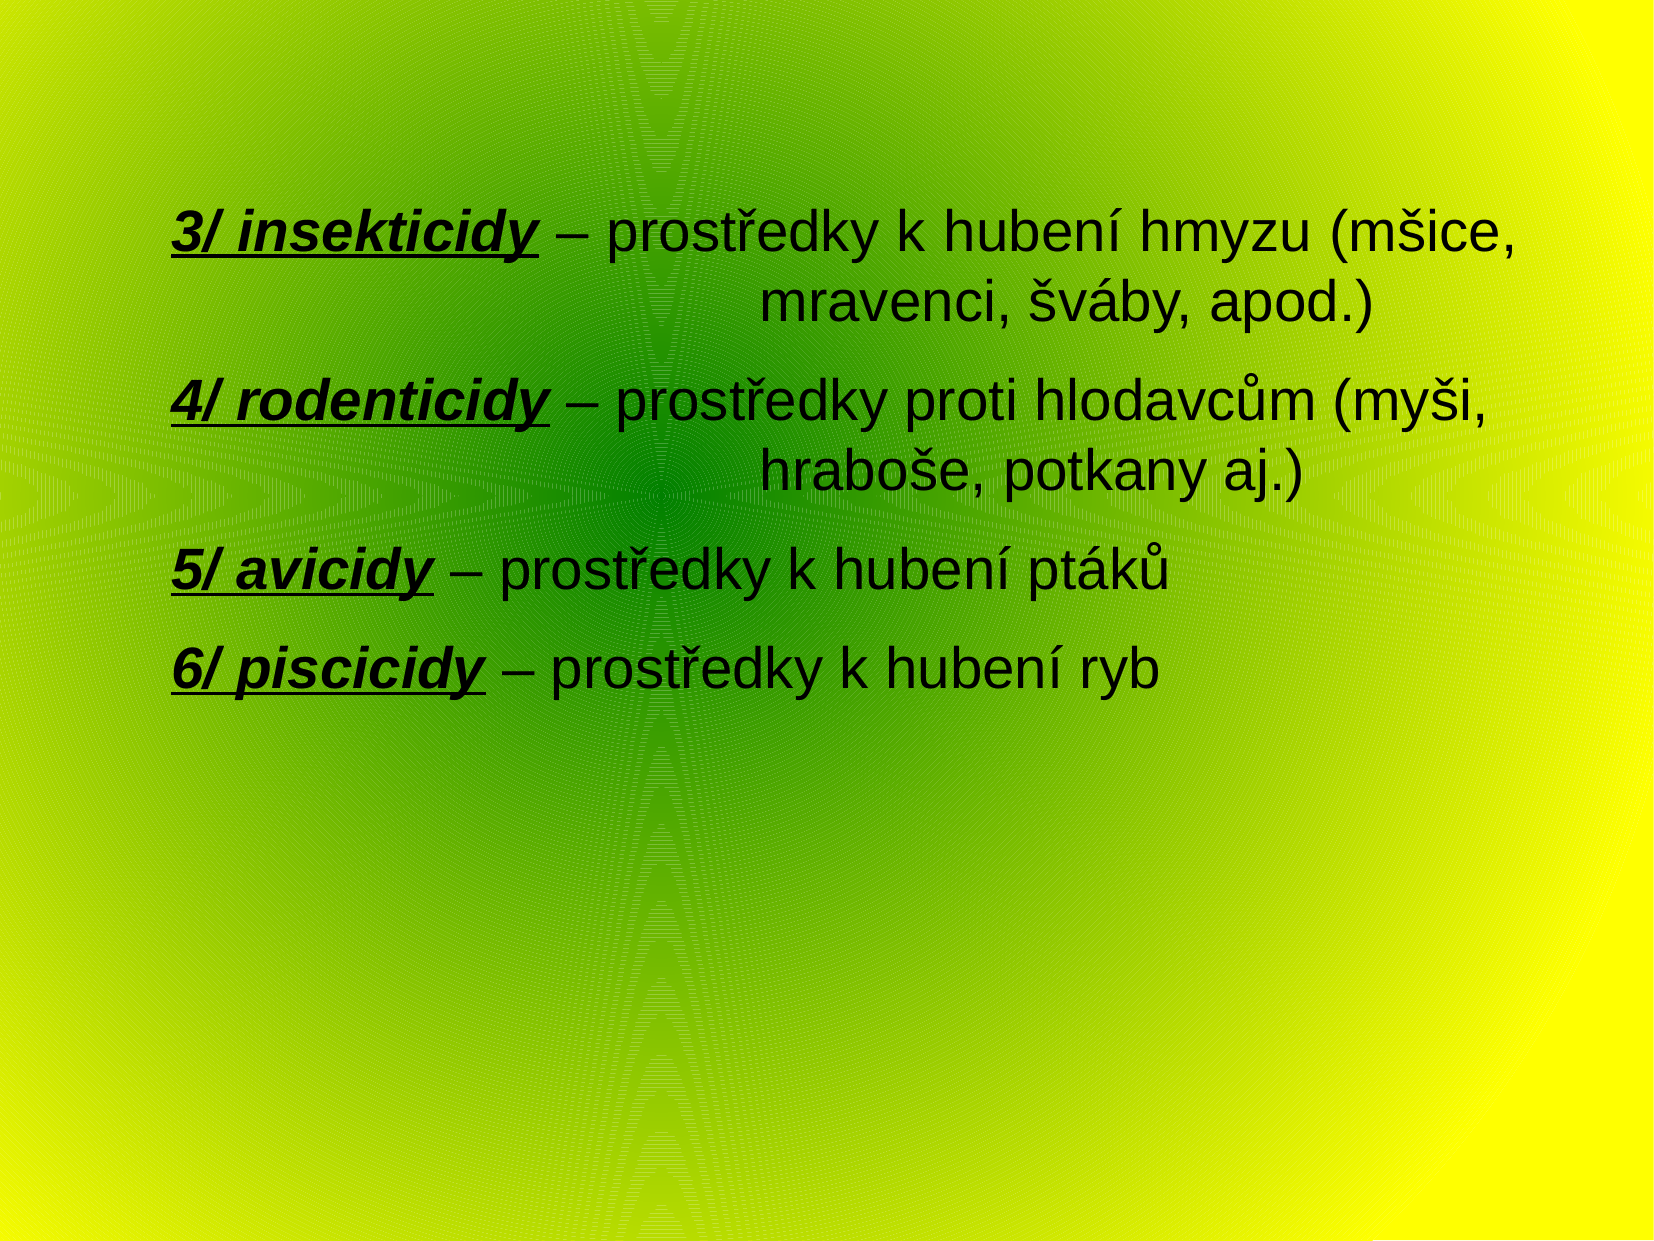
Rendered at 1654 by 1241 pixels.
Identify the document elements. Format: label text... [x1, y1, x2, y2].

list 3/ insekticidy – prostředky k hubení hmyzu (mšice, mravenci, šváby, apod.) 4/ rodenticidy – prostředky proti hlodavcům (myši, hraboše, potkany aj.) 5/ avicidy – prostředky k hubení ptáků 6/ piscicidy – prostředky k hubení ryb [82, 192, 1571, 1012]
